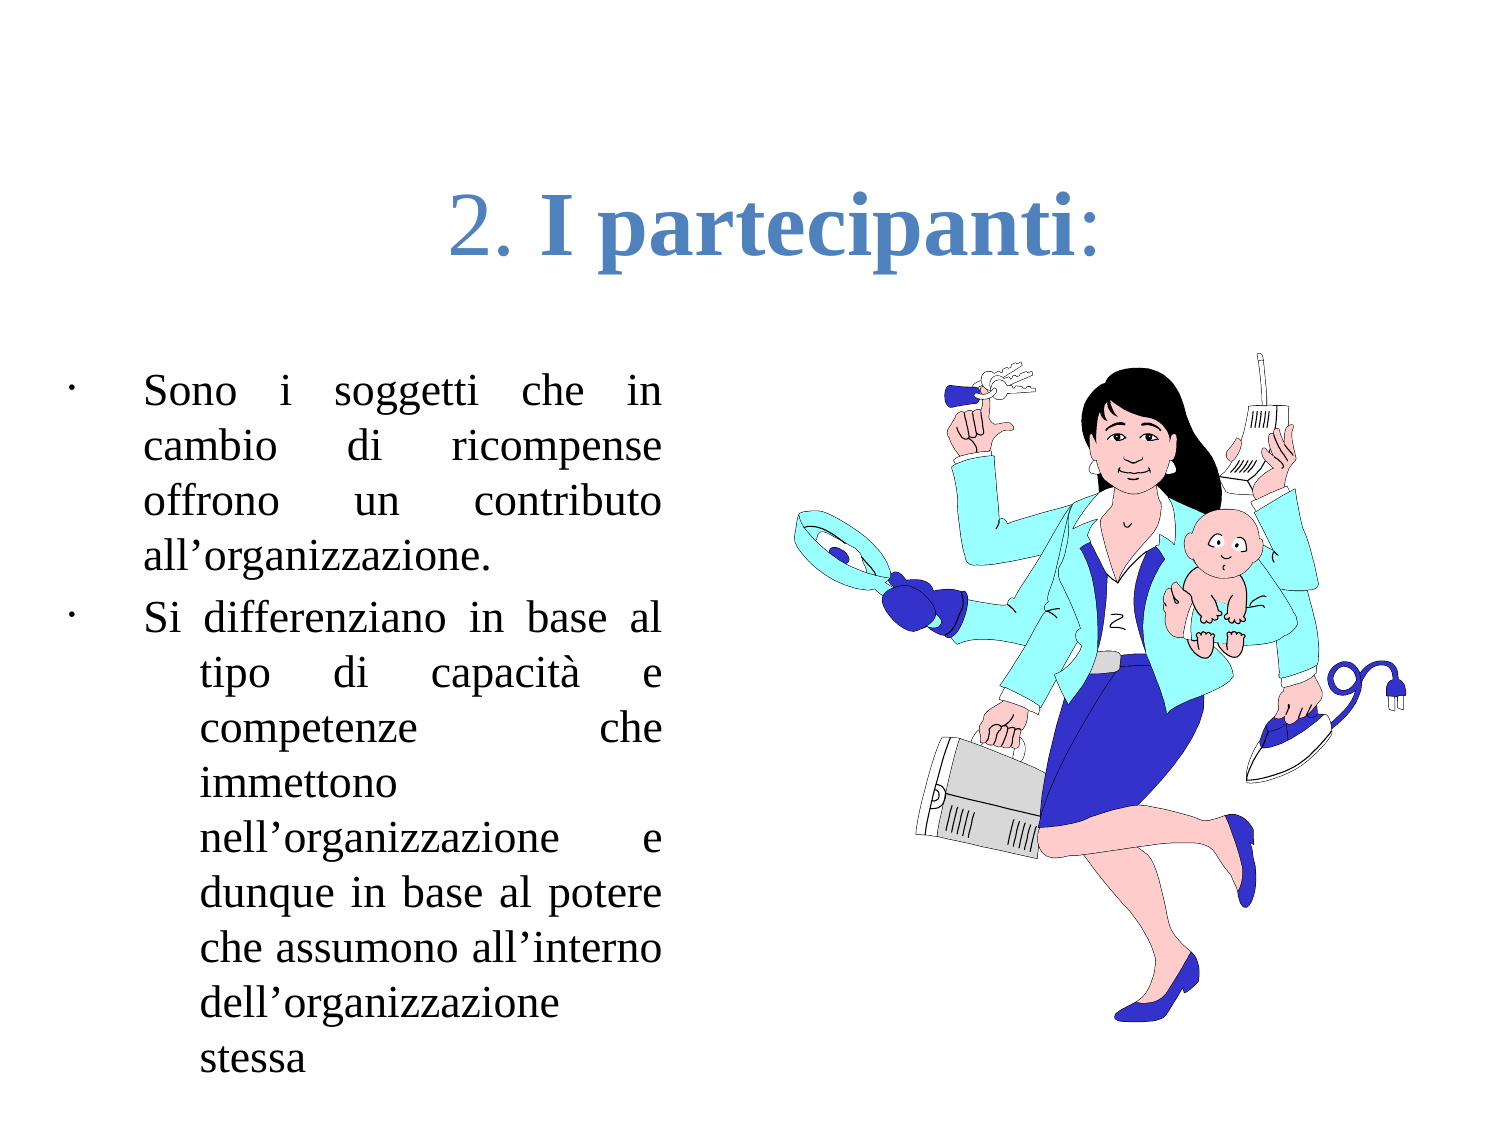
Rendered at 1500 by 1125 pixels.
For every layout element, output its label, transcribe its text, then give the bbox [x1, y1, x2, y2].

text_box 2. I partecipanti: [137, 125, 1413, 313]
picture [789, 350, 1409, 1023]
text_box Sono i soggetti che in cambio di ricompense offrono un contributo all’organizzazione. Si differenziano in base al tipo di capacità e competenze che immettono nell’organizzazione e dunque in base al potere che assumono all’interno dell’organizzazione stessa [53, 352, 679, 1028]
